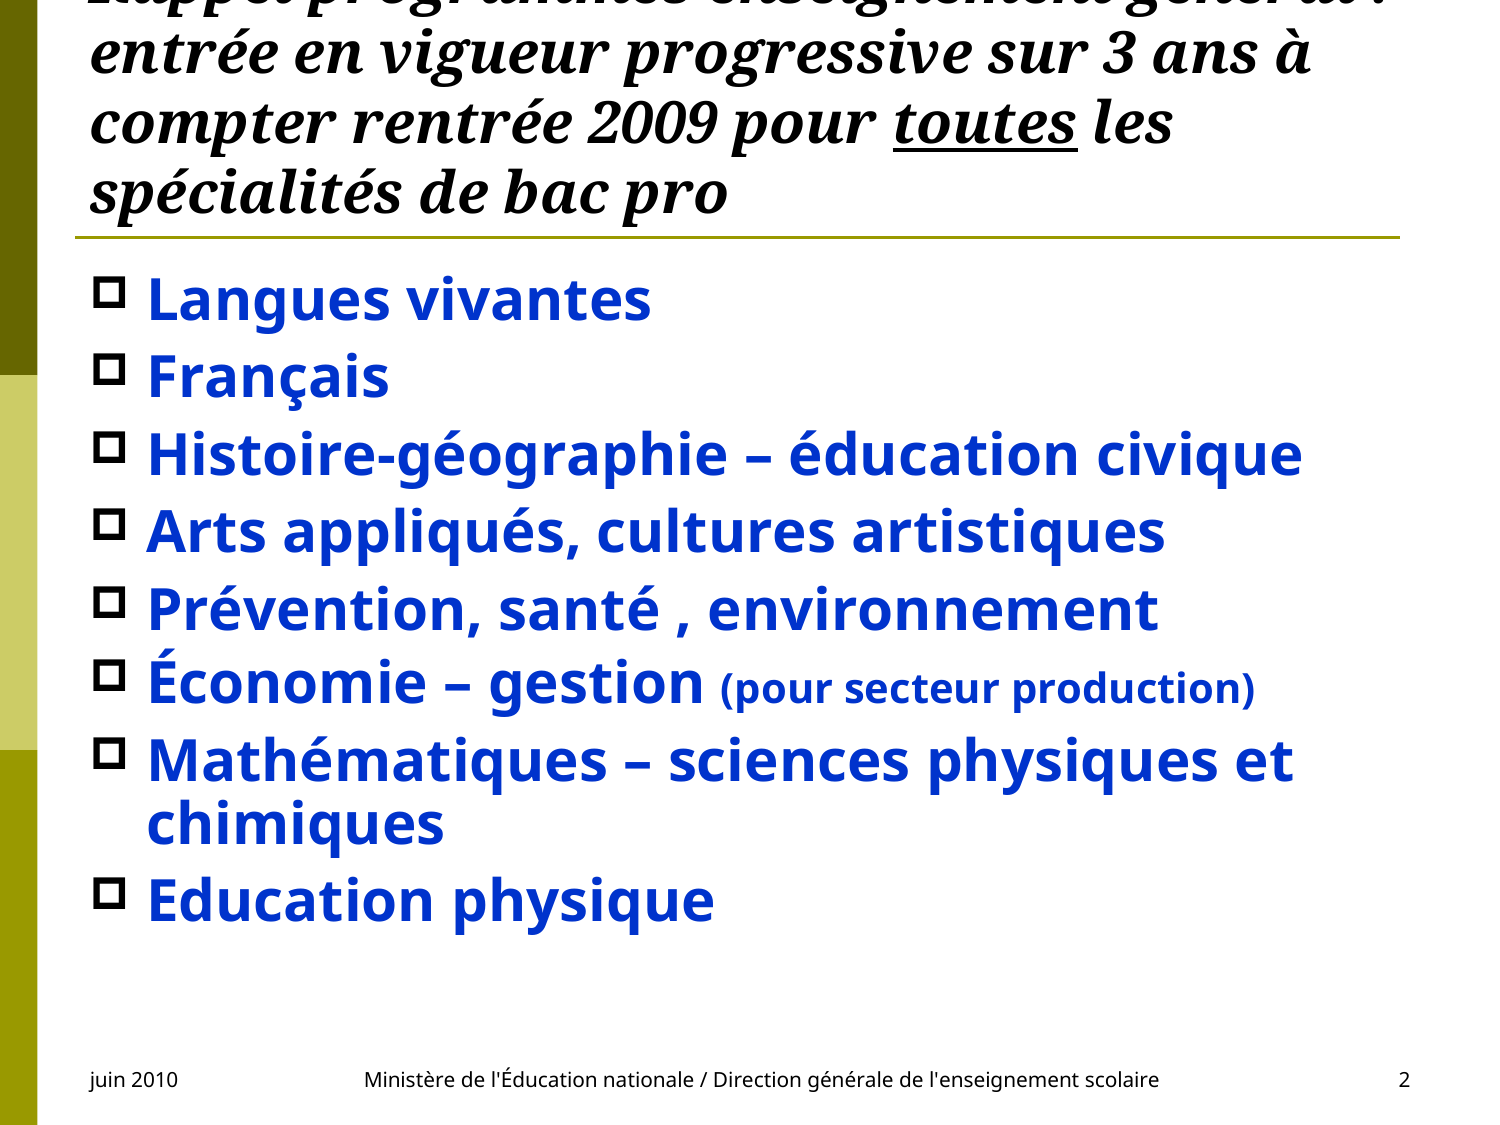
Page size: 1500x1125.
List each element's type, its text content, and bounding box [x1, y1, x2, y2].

list Langues vivantes Français Histoire-géographie – éducation civique Arts appliqués, cultures artistiques Prévention, santé , environnement Économie – gestion (pour secteur production) Mathématiques – sciences physiques et chimiques Education physique [75, 262, 1426, 1050]
title Rappel programmes enseignement général : entrée en vigueur progressive sur 3 ans à compter rentrée 2009 pour toutes les spécialités de bac pro [75, 7, 1426, 233]
